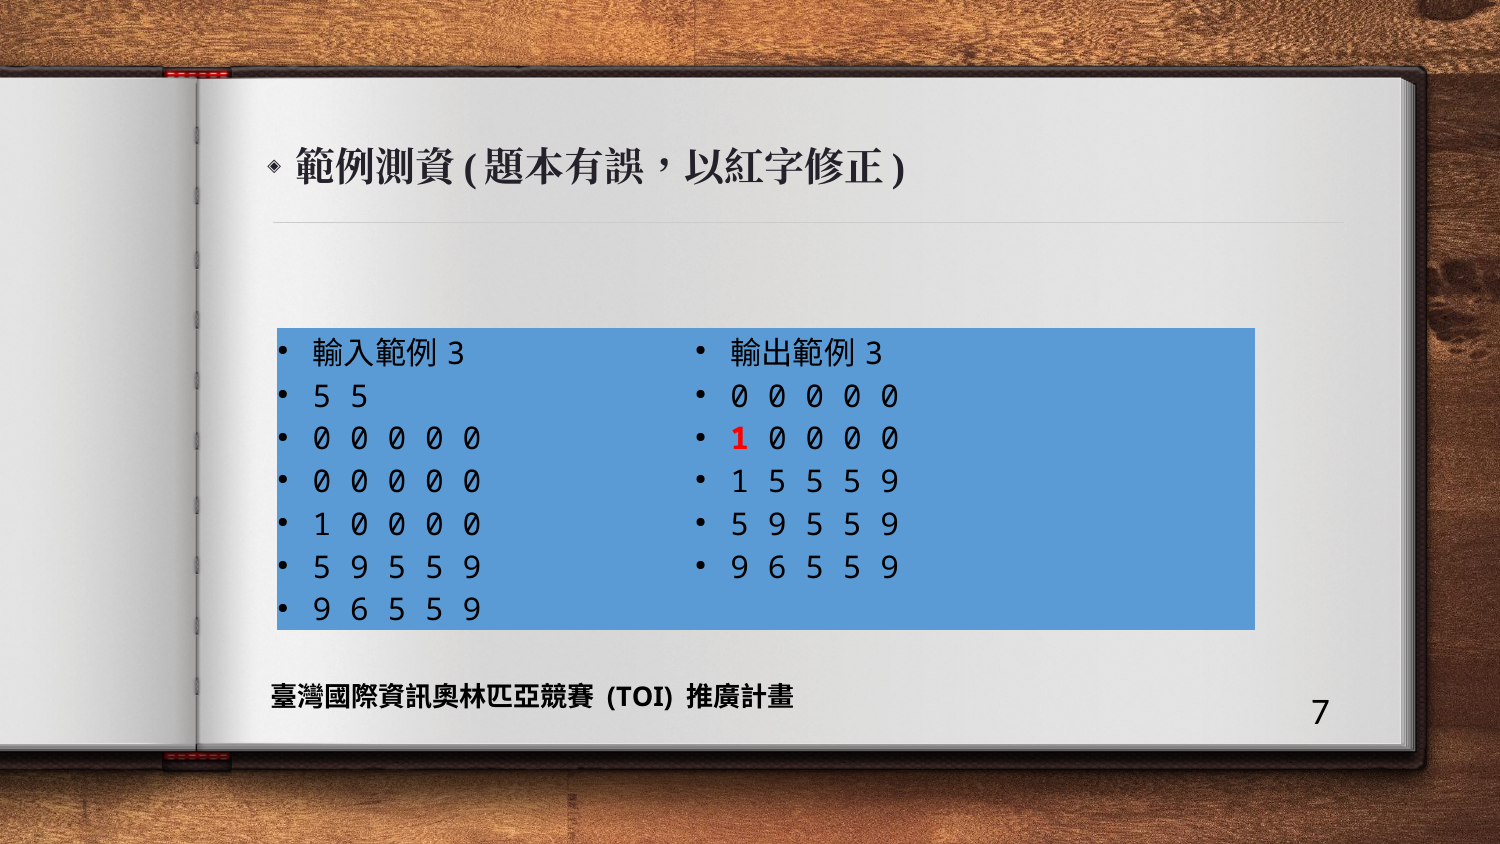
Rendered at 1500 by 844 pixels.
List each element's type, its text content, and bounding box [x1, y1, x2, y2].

list 範例測資(題本有誤，以紅字修正) [252, 126, 1194, 205]
table_header 輸入範例3 5 5 0 0 0 0 0 0 0 0 0 0 1 0 0 0 0 5 9 5 5 9 9 6 5 5 9 [277, 328, 695, 630]
text_box [1295, 672, 1386, 737]
table_header 輸出範例3 0 0 0 0 0 1 0 0 0 0 1 5 5 5 9 5 9 5 5 9 9 6 5 5 9 [695, 328, 1255, 630]
